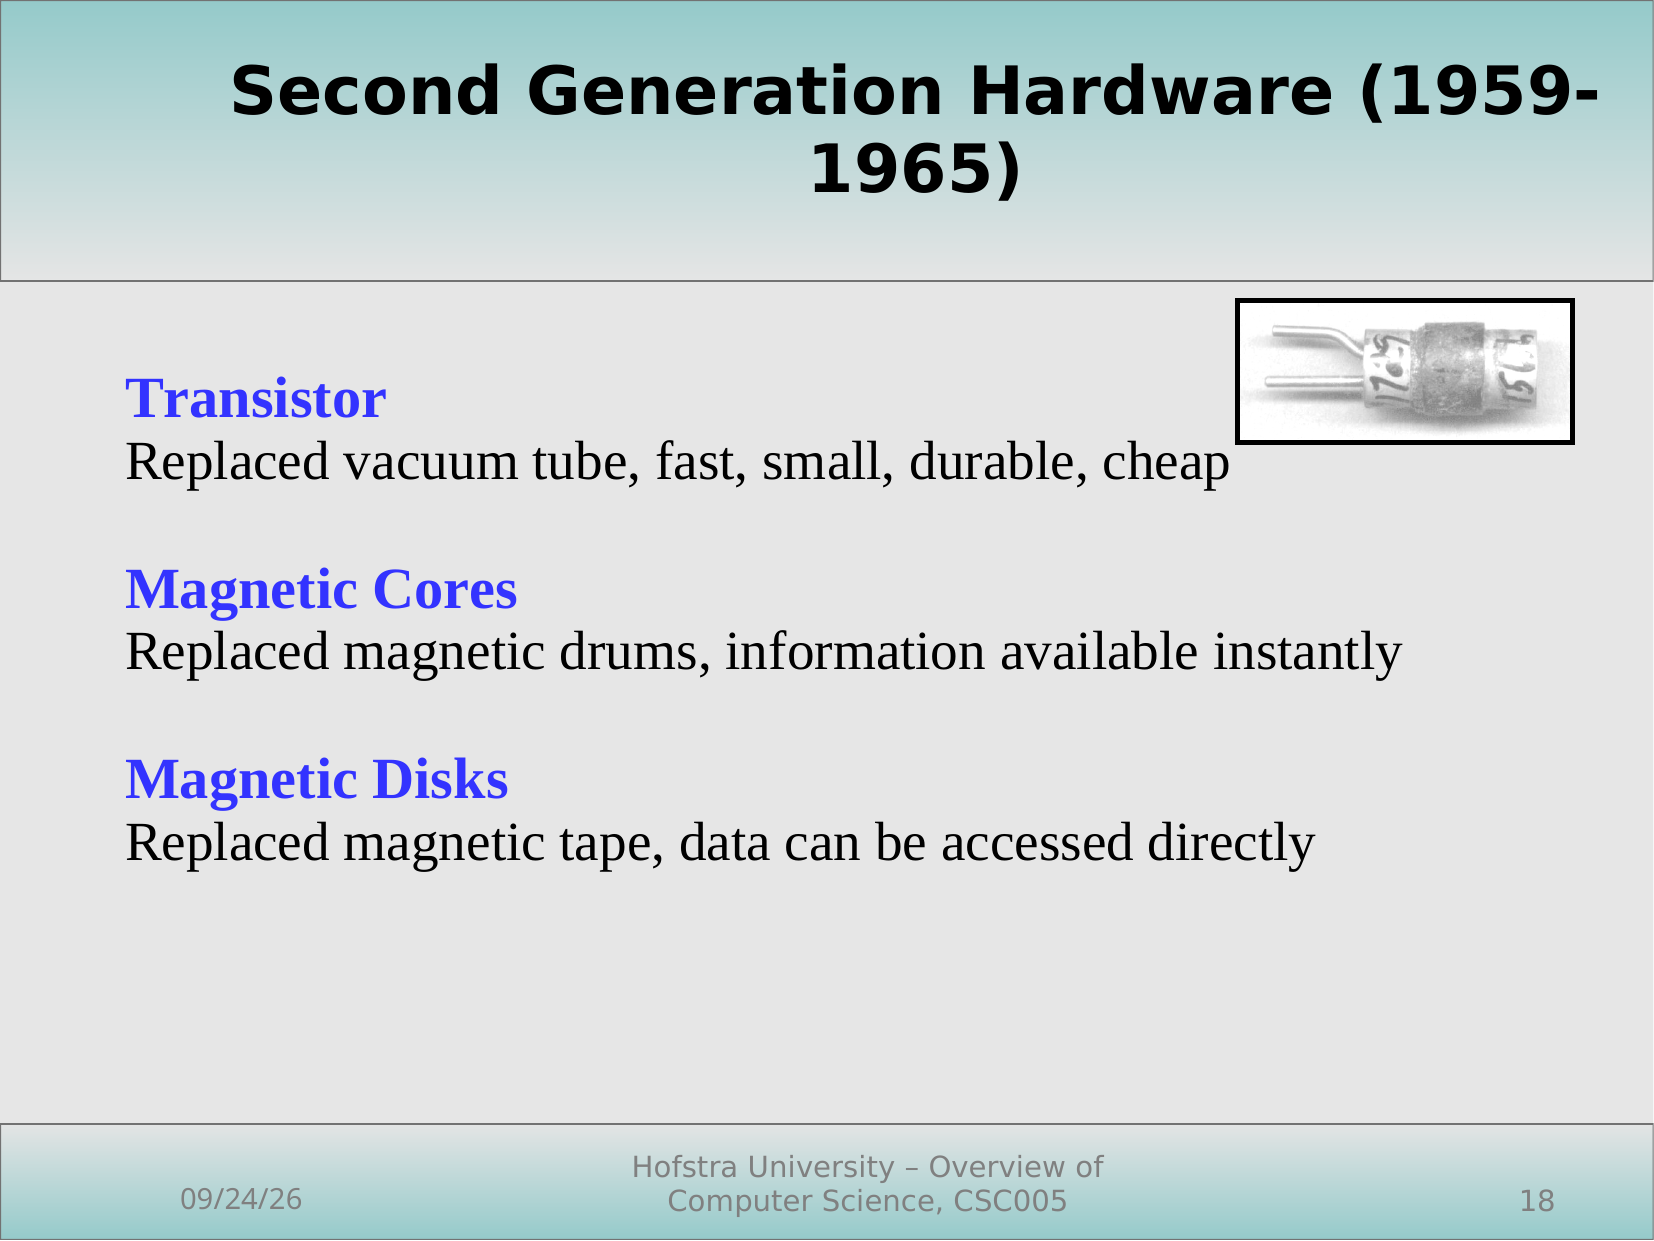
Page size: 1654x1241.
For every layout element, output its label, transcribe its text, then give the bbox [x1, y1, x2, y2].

title Second Generation Hardware (1959-1965) [192, 27, 1640, 235]
text_box Transistor Replaced vacuum tube, fast, small, durable, cheap Magnetic Cores Replaced magnetic drums, information available instantly Magnetic Disks Replaced magnetic tape, data can be accessed directly [110, 358, 1516, 942]
picture [1240, 303, 1570, 441]
